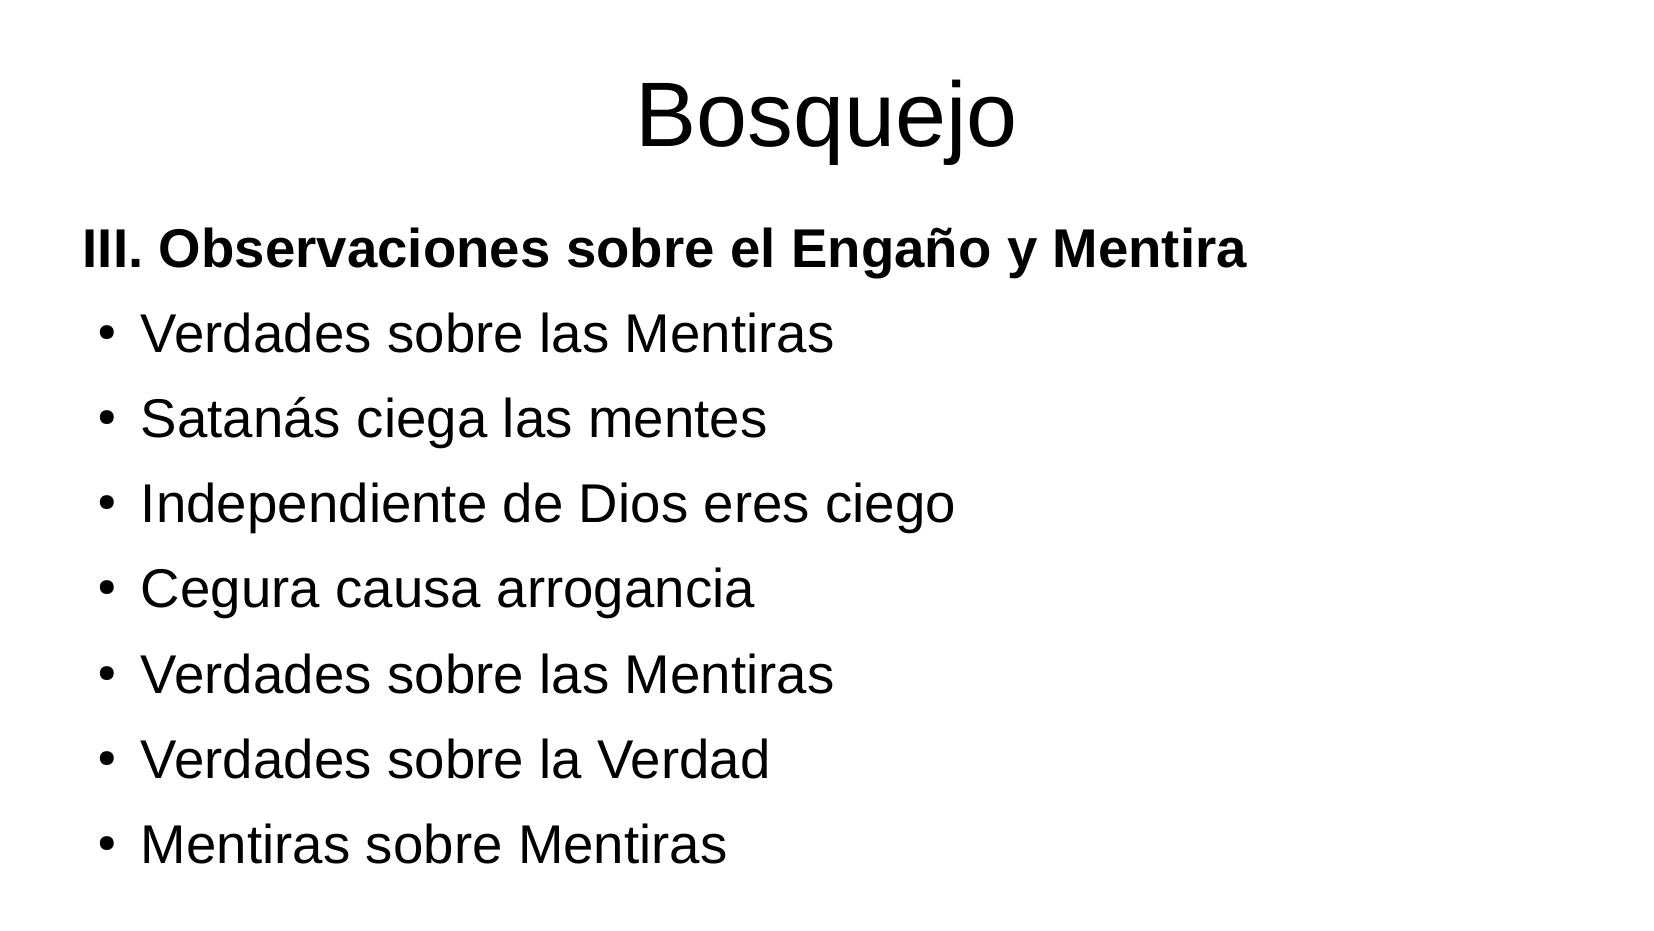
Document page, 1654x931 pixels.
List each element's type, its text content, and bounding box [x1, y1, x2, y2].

title Bosquejo [82, 37, 1571, 193]
list III. Observaciones sobre el Engaño y Mentira Verdades sobre las Mentiras Satanás ciega las mentes Independiente de Dios eres ciego Cegura causa arrogancia Verdades sobre las Mentiras Verdades sobre la Verdad Mentiras sobre Mentiras [82, 217, 1571, 882]
